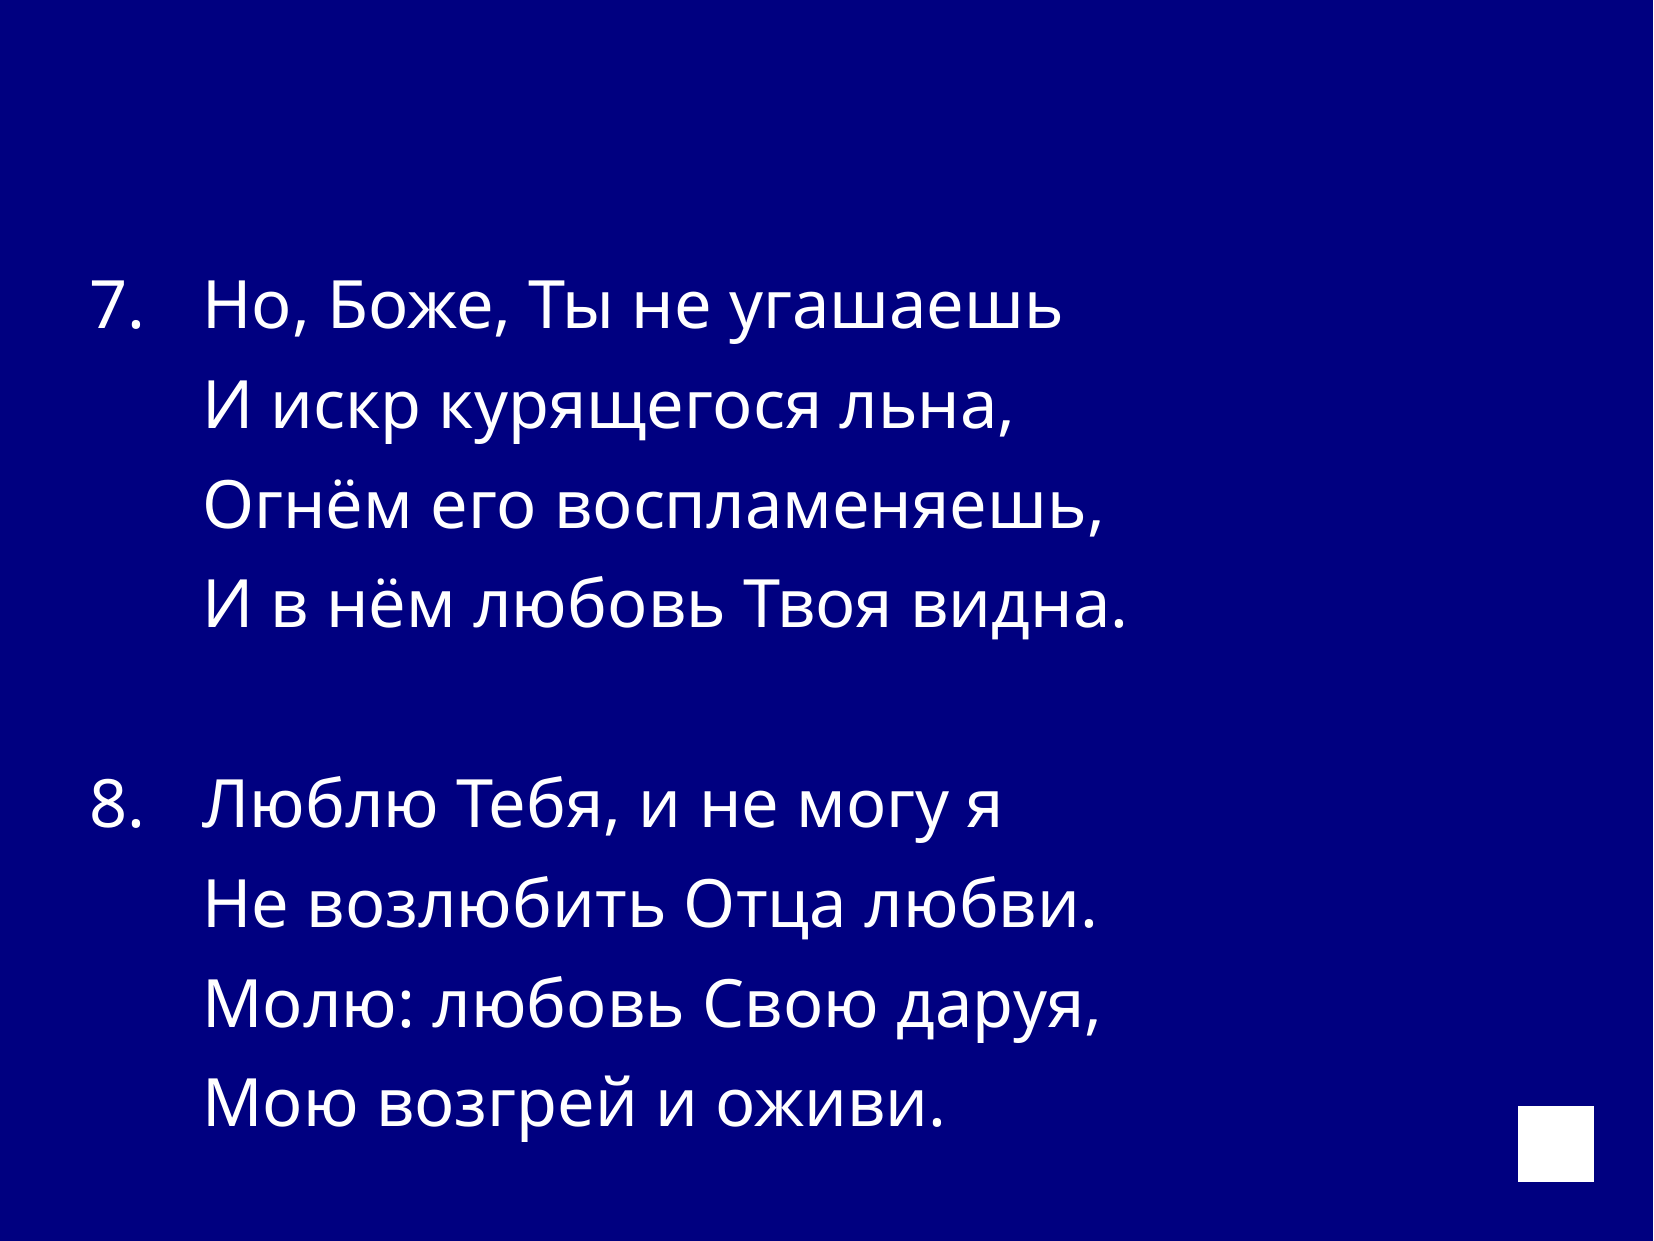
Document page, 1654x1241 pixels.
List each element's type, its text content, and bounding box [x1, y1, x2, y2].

text_box 7. Но, Боже, Ты не угашаешь И искр курящегося льна, Огнём его воспламеняешь, И в нём любовь Твоя видна. 8. Люблю Тебя, и не могу я Не возлюбить Отца любви. Молю: любовь Свою даруя, Мою возгрей и оживи. [75, 150, 1576, 1163]
text_box [1518, 1106, 1594, 1182]
